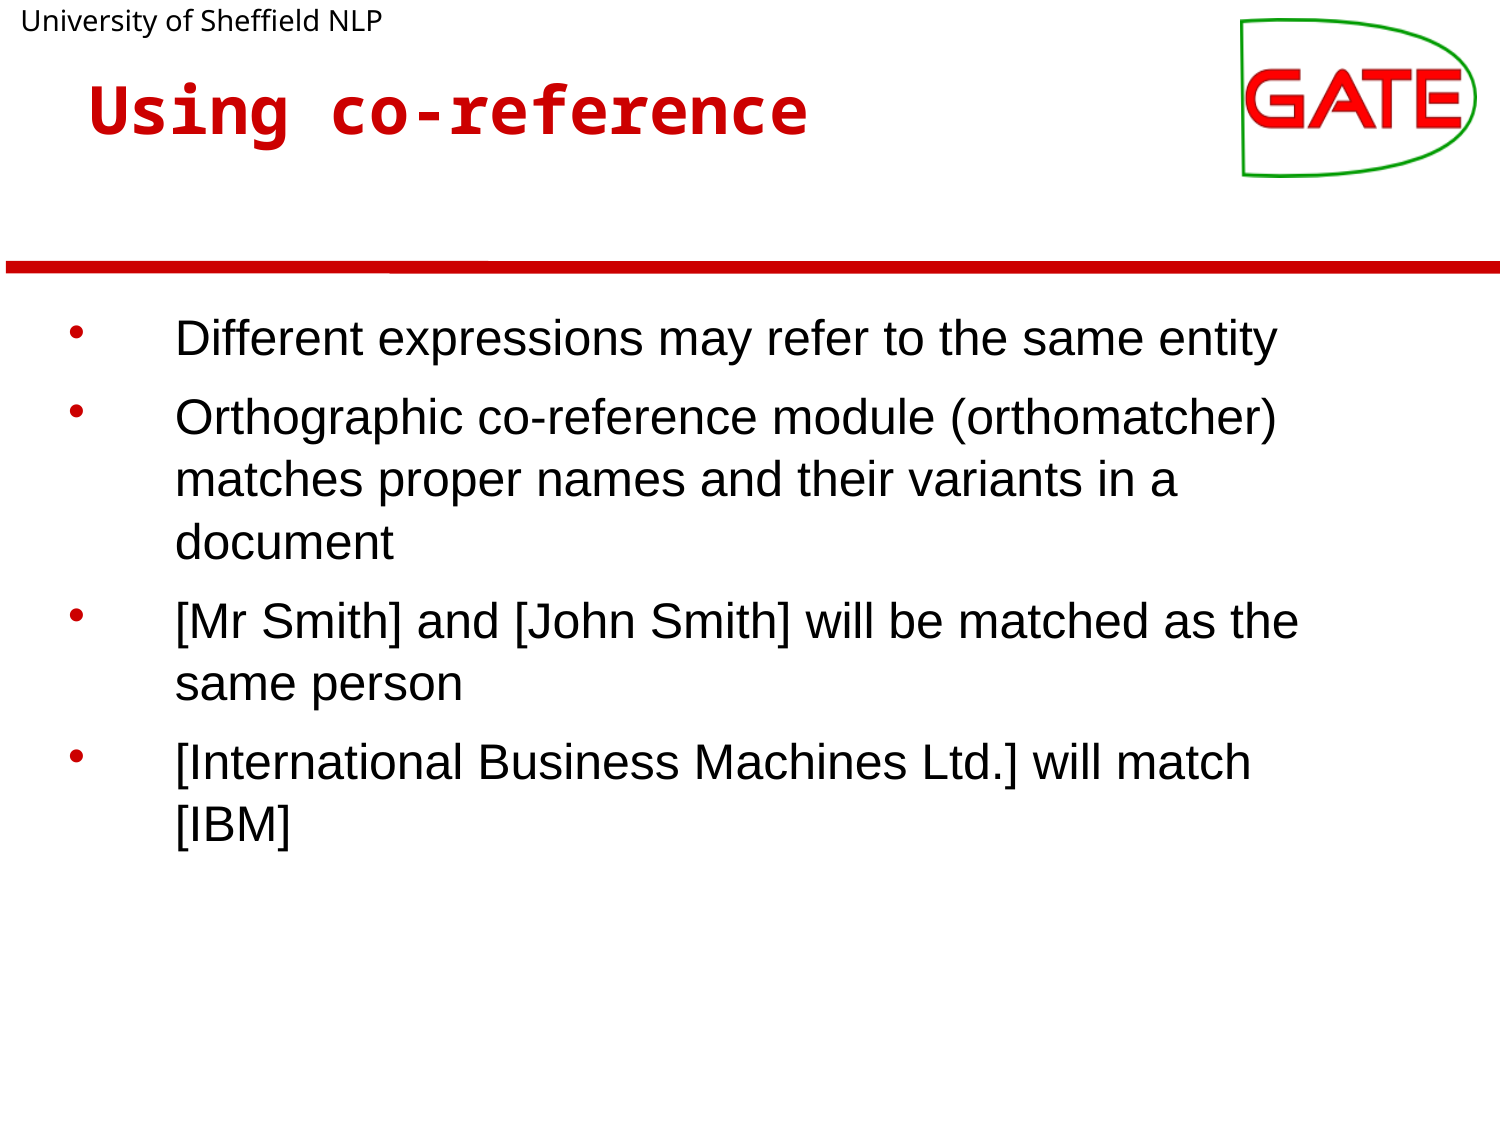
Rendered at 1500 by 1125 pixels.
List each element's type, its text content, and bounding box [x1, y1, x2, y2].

text_box Different expressions may refer to the same entity Orthographic co-reference module (orthomatcher) matches proper names and their variants in a document [Mr Smith] and [John Smith] will be matched as the same person [International Business Machines Ltd.] will match [IBM] [37, 295, 1388, 1063]
text_box Using co-reference [74, 14, 1425, 202]
picture [1425, 18, 1477, 178]
